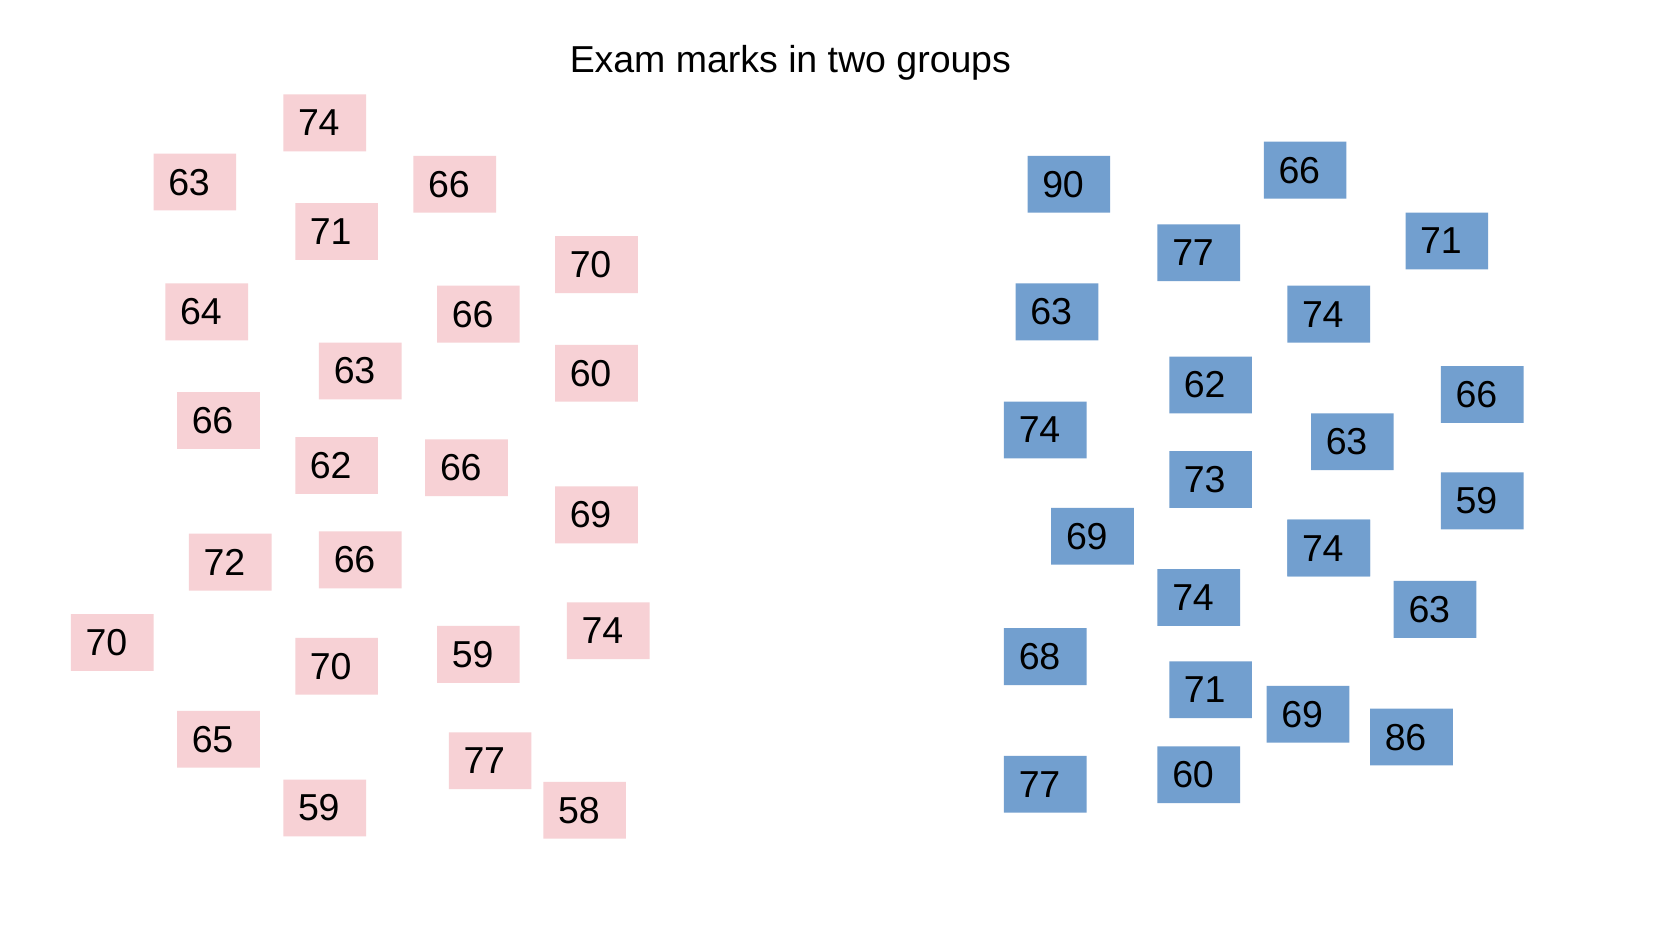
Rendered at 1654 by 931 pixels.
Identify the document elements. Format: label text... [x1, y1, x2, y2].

text_box 66 [437, 285, 520, 343]
text_box 63 [1311, 413, 1394, 471]
text_box 69 [1266, 685, 1350, 743]
text_box 71 [295, 203, 378, 260]
text_box 77 [1003, 755, 1087, 813]
text_box 77 [448, 732, 532, 790]
text_box 60 [1157, 746, 1241, 804]
text_box 63 [1015, 283, 1099, 341]
text_box 66 [413, 155, 497, 213]
text_box 63 [318, 342, 402, 400]
text_box 66 [177, 392, 260, 449]
text_box 62 [1169, 356, 1252, 414]
text_box 66 [1440, 366, 1524, 423]
text_box 70 [555, 236, 638, 294]
text_box 59 [1440, 472, 1524, 530]
text_box 74 [1287, 285, 1371, 343]
text_box 73 [1169, 451, 1252, 508]
text_box 72 [188, 533, 272, 591]
text_box 77 [1157, 224, 1241, 282]
text_box 86 [1370, 708, 1453, 766]
text_box 60 [555, 344, 638, 402]
text_box 59 [283, 779, 367, 837]
text_box 71 [1405, 212, 1489, 270]
text_box 69 [555, 486, 638, 544]
text_box 74 [1157, 569, 1241, 626]
text_box 70 [295, 637, 378, 695]
text_box 64 [165, 283, 249, 341]
text_box 69 [1051, 507, 1134, 565]
text_box 70 [70, 614, 154, 671]
text_box 74 [566, 602, 650, 660]
text_box 90 [1027, 155, 1111, 213]
text_box 58 [543, 781, 626, 839]
text_box 68 [1003, 628, 1087, 686]
text_box 63 [153, 153, 237, 211]
text_box 66 [425, 439, 508, 497]
text_box 66 [318, 531, 402, 589]
text_box 74 [1003, 401, 1087, 459]
text_box 63 [1393, 580, 1477, 638]
text_box 59 [437, 625, 520, 683]
text_box 62 [295, 437, 378, 494]
text_box 71 [1169, 661, 1252, 719]
text_box 74 [283, 94, 367, 152]
text_box Exam marks in two groups [555, 31, 1087, 88]
text_box 65 [177, 710, 260, 768]
text_box 74 [1287, 519, 1371, 577]
text_box 66 [1263, 141, 1347, 199]
